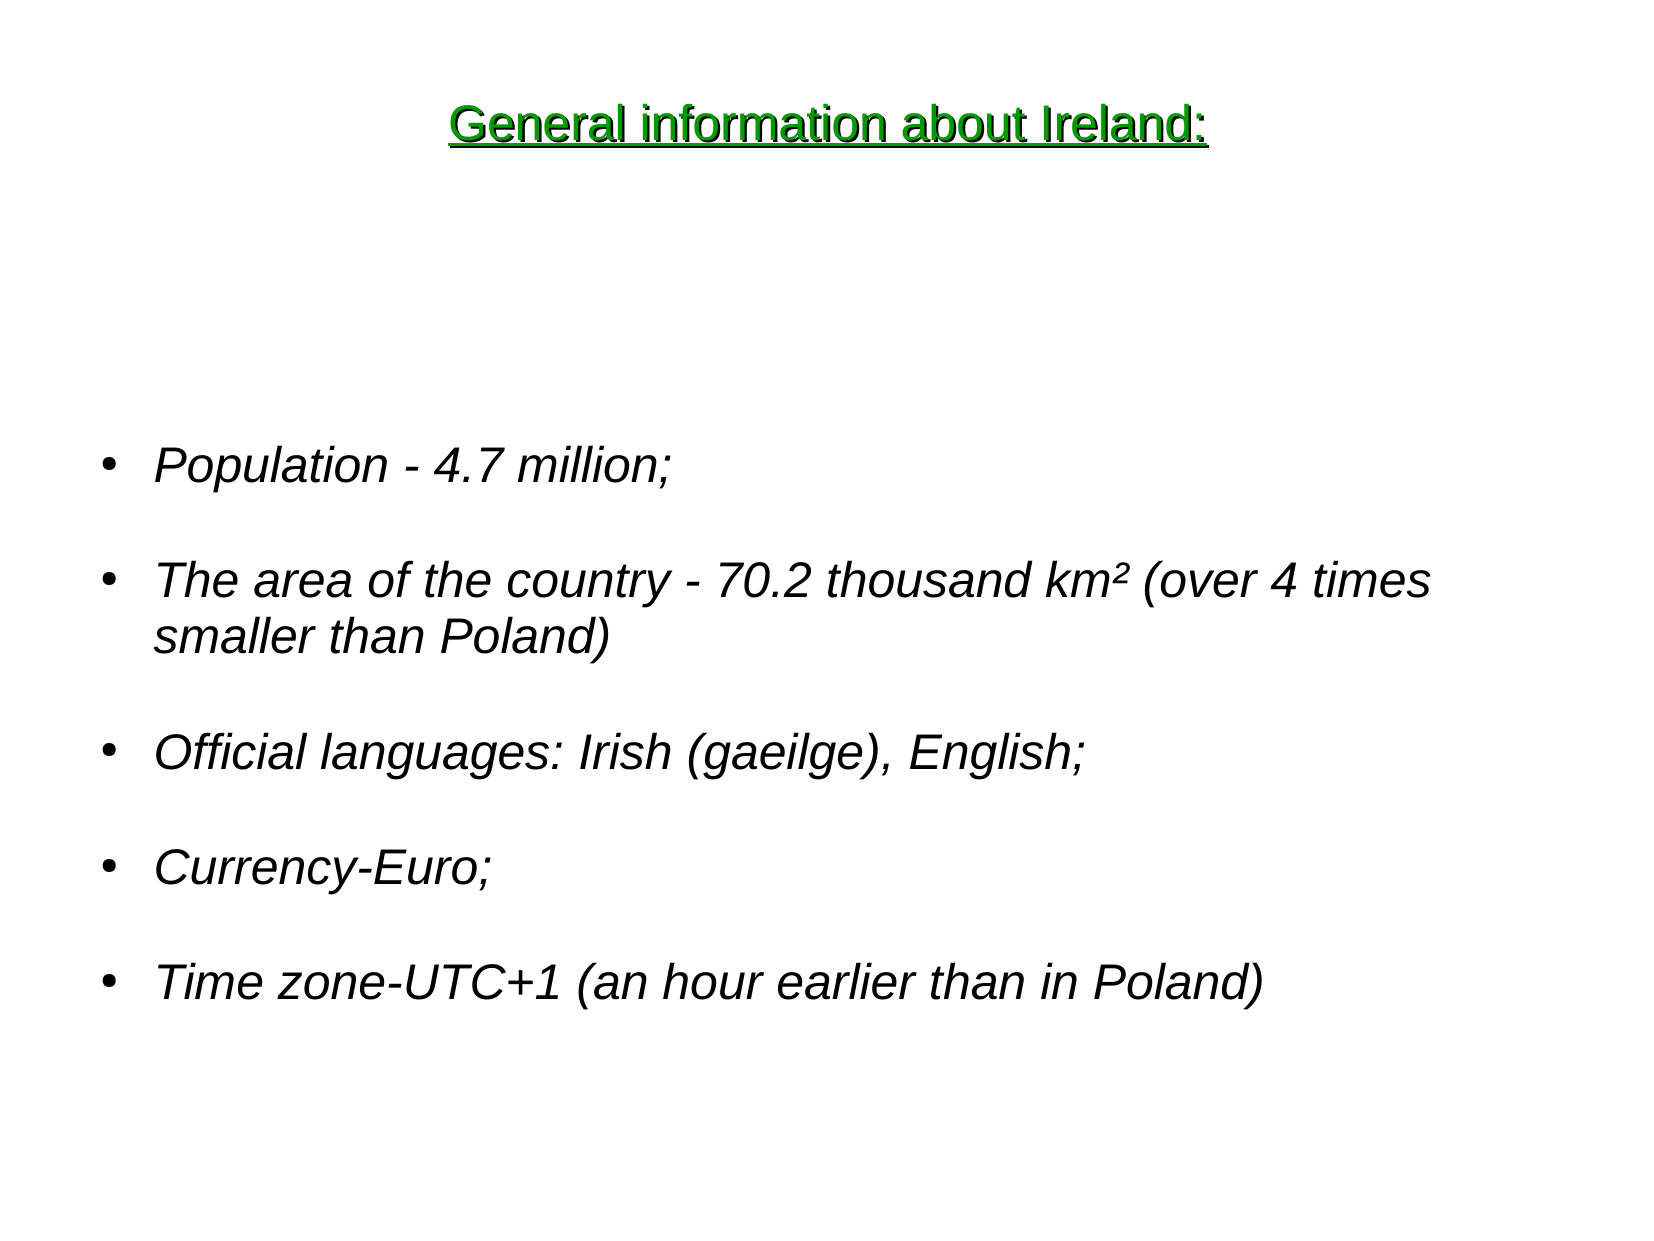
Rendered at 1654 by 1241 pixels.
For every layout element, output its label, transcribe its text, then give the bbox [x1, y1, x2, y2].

list Population - 4.7 million; The area of the country - 70.2 thousand km² (over 4 times smaller than Poland) Official languages: Irish (gaeilge), English; Currency-Euro; Time zone-UTC+1 (an hour earlier than in Poland) [82, 290, 1571, 1158]
title General information about Ireland: [121, 19, 1534, 227]
